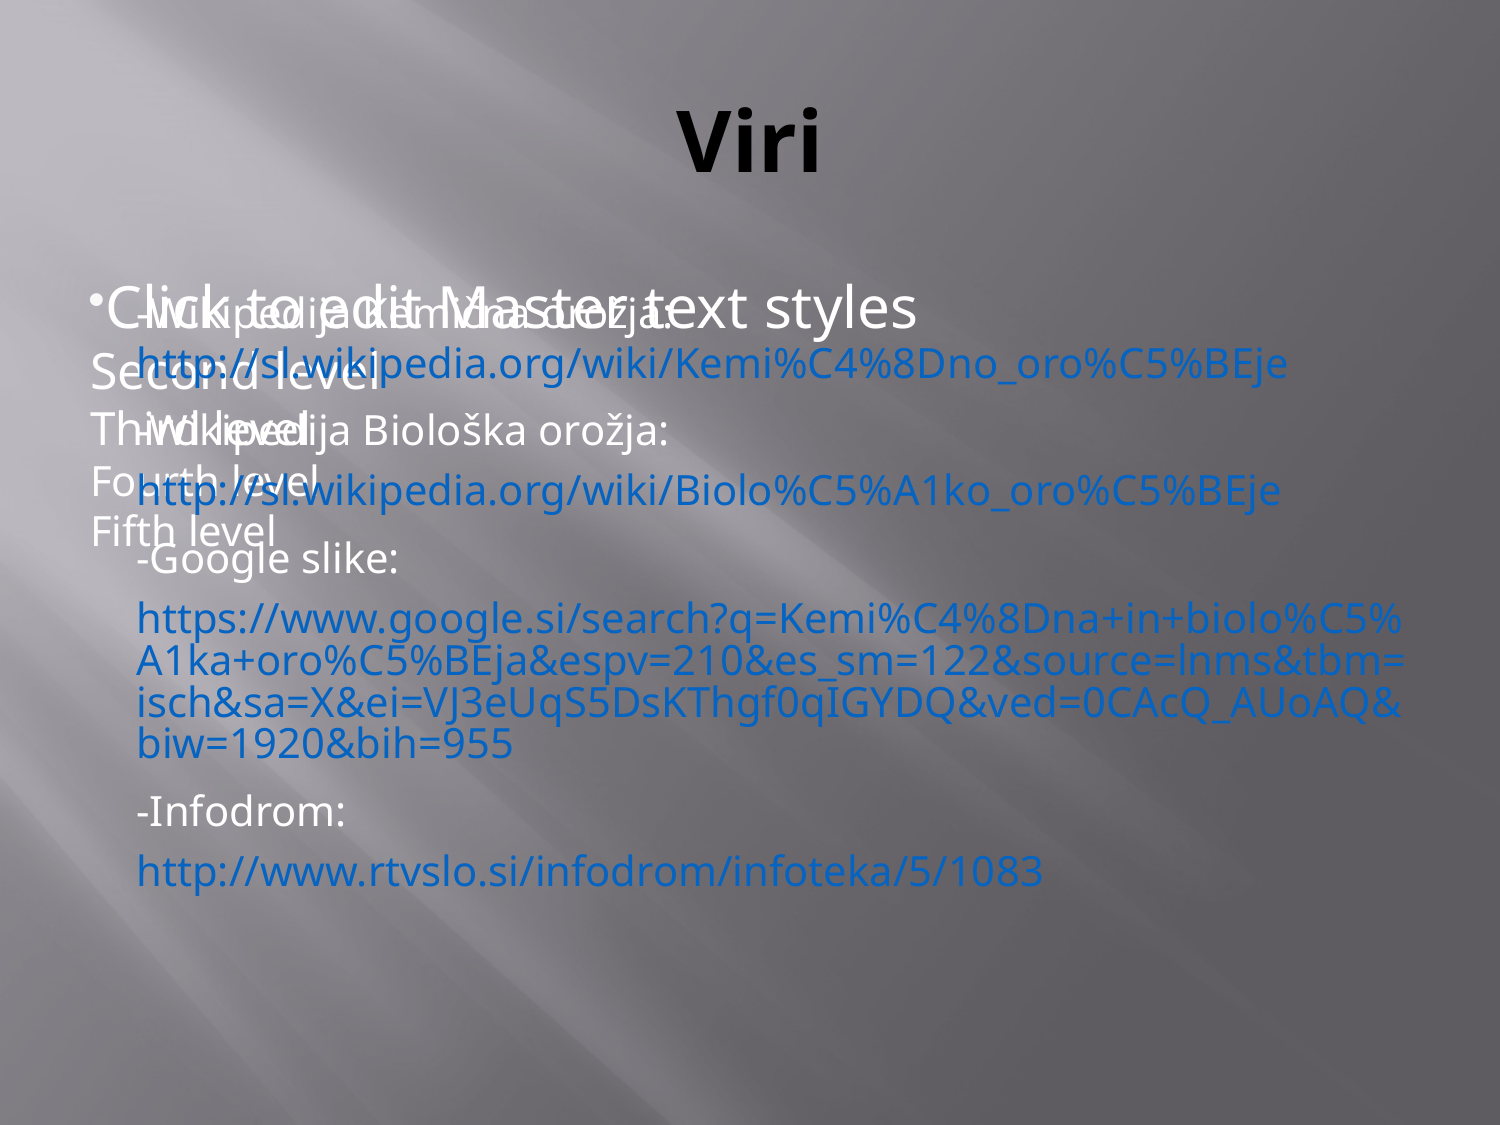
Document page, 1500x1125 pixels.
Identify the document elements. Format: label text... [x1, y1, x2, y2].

picture [0, 0, 1500, 1125]
text_box -Wikipedija Kemična orožja: http://sl.wikipedia.org/wiki/Kemi%C4%8Dno_oro%C5%BEje -Wikipedija Biološka orožja: http://sl.wikipedia.org/wiki/Biolo%C5%A1ko_oro%C5%BEje -Google slike: https://www.google.si/search?q=Kemi%C4%8Dna+in+biolo%C5%A1ka+oro%C5%BEja&espv=210&es_sm=122&source=lnms&tbm=isch&sa=X&ei=VJ3eUqS5DsKThgf0qIGYDQ&ved=0CAcQ_AUoAQ&biw=1920&bih=955 -Infodrom: http://www.rtvslo.si/infodrom/infoteka/5/1083 [76, 278, 1427, 1052]
title Viri [75, 45, 1425, 233]
